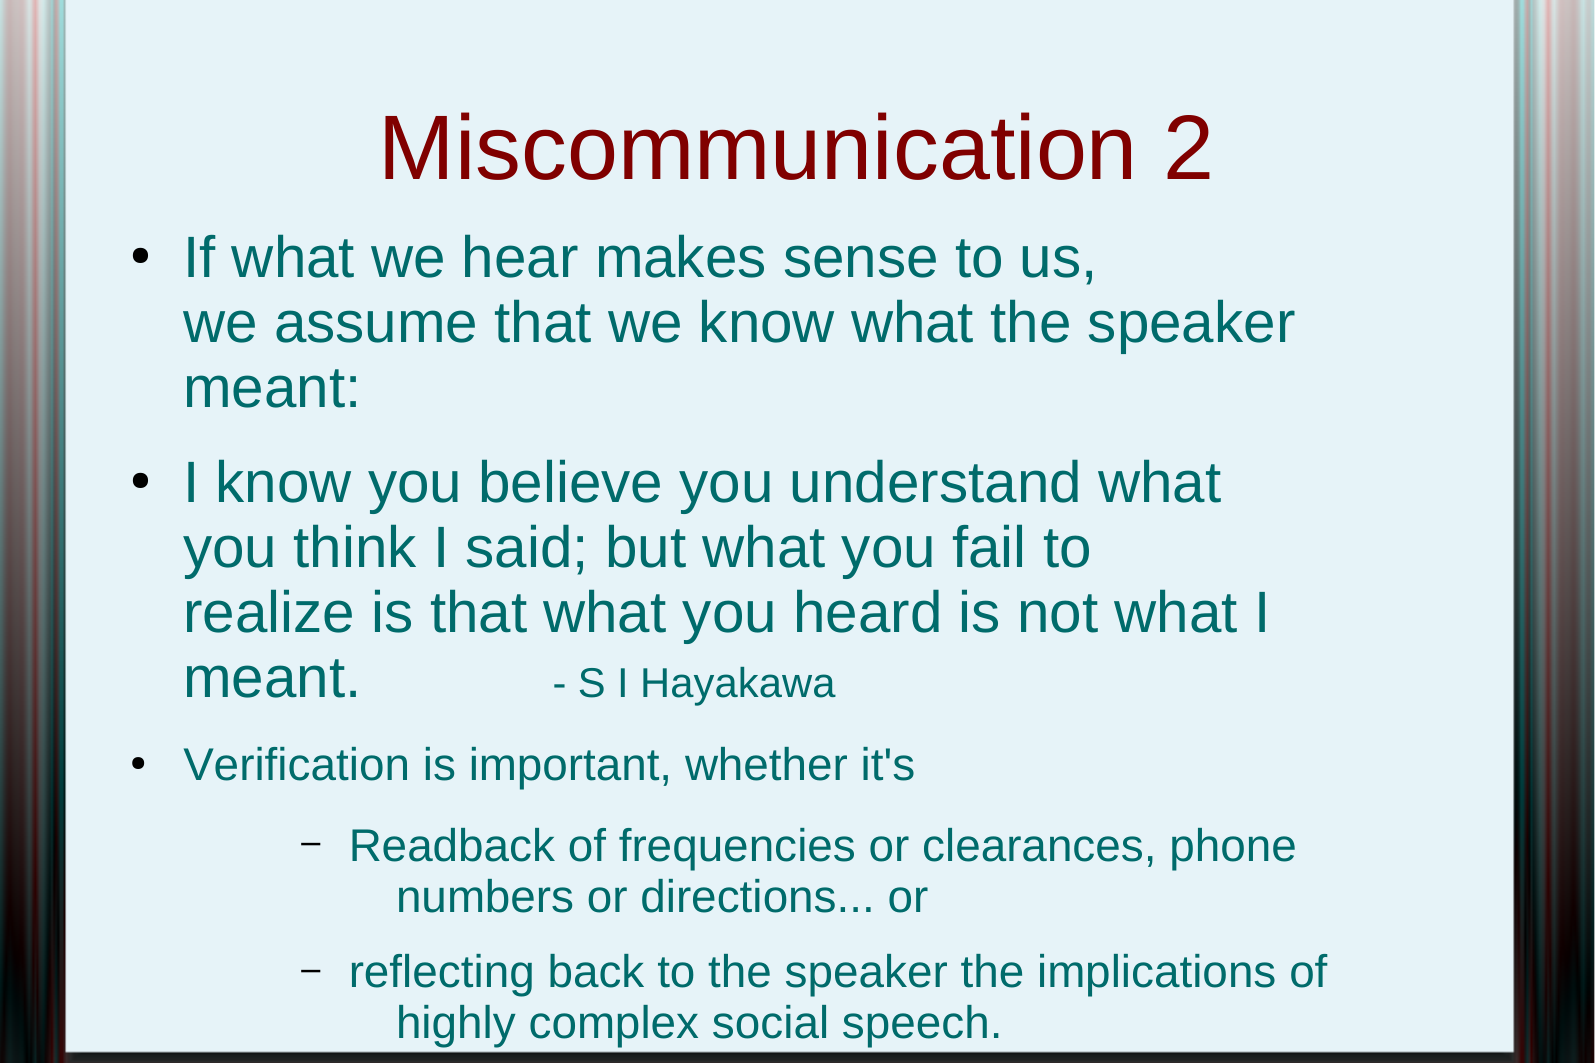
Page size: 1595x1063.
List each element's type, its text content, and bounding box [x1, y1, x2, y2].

title Miscommunication 2 [113, 83, 1481, 213]
list If what we hear makes sense to us, we assume that we know what the speaker meant: I know you believe you understand what you think I said; but what you fail to realize is that what you heard is not what I meant. - S I Hayakawa Verification is important, whether it's Readback of frequencies or clearances, phone numbers or directions... or reflecting back to the speaker the implications of highly complex social speech. [112, 225, 1453, 1049]
picture [0, 0, 1595, 1063]
